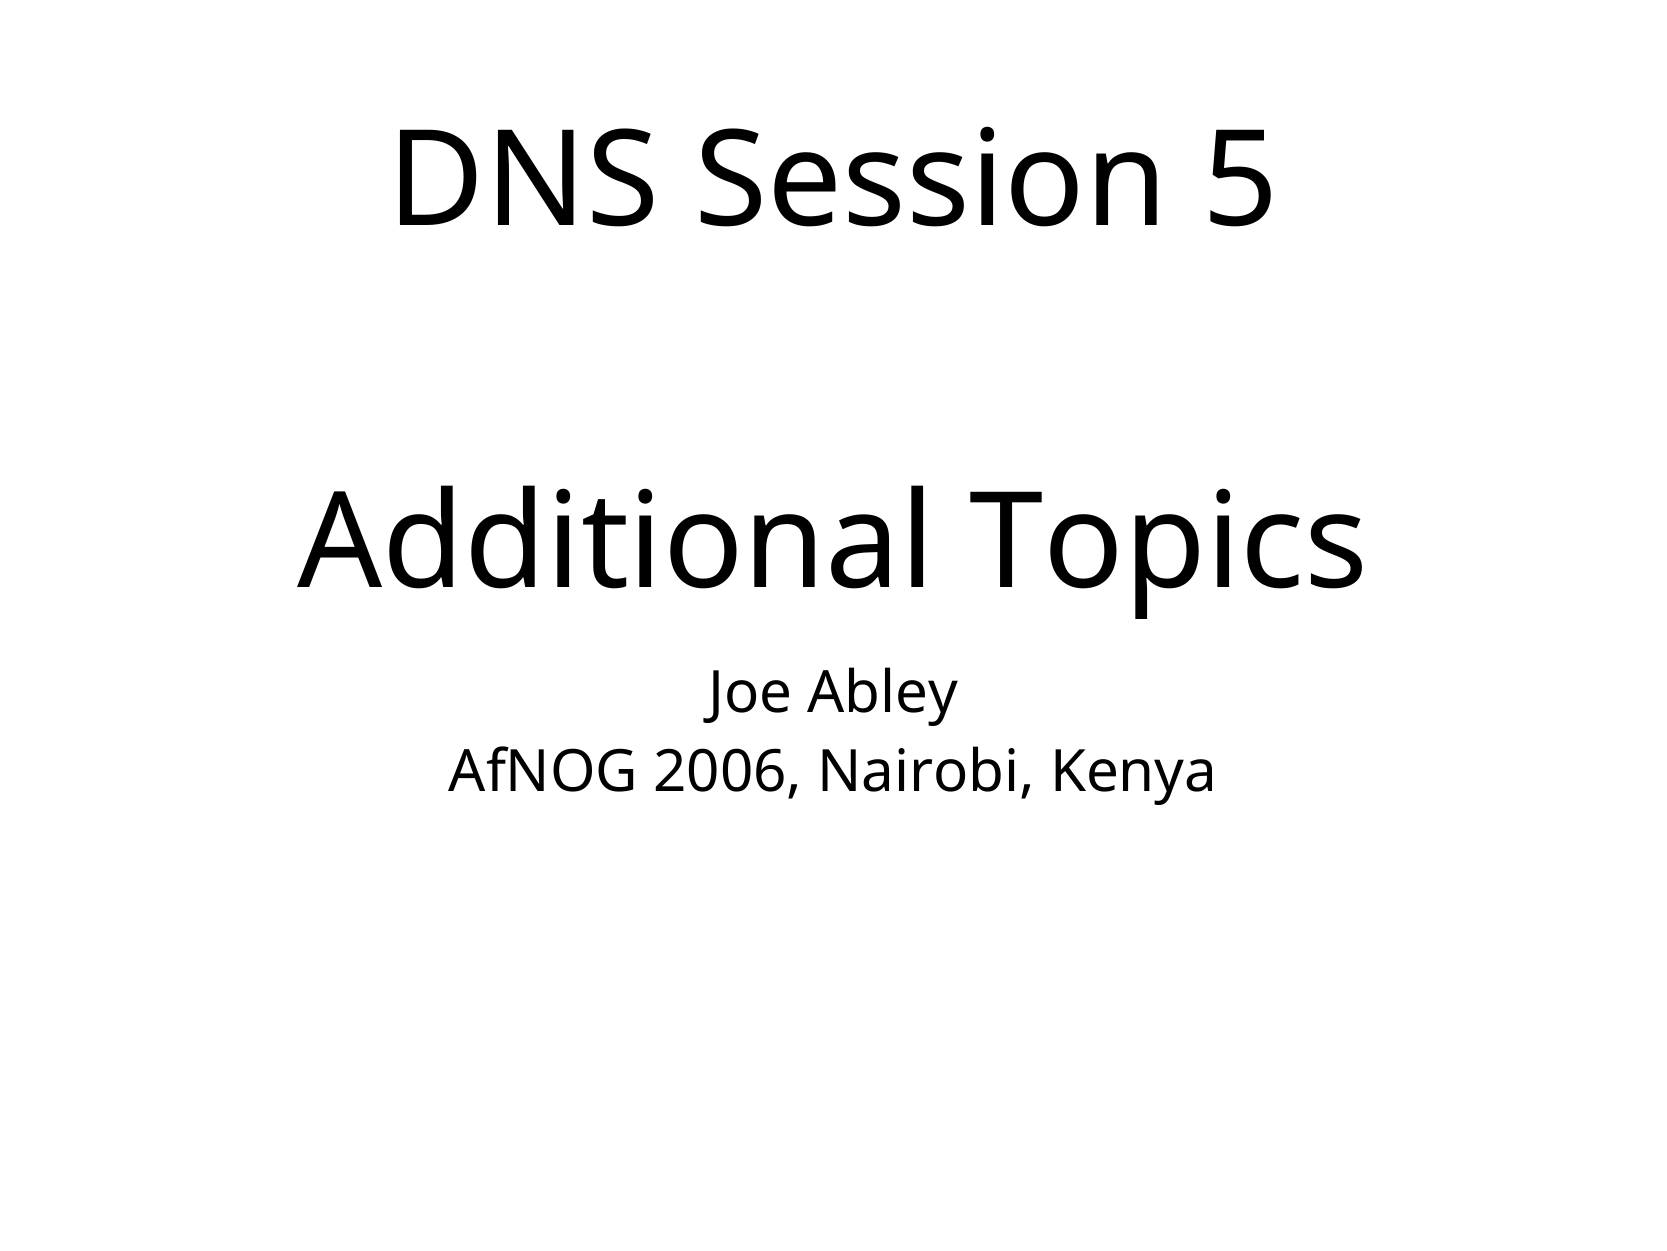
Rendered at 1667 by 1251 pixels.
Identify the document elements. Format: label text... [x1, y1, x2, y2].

title DNS Session 5 Additional Topics [162, 140, 1505, 634]
list Joe Abley AfNOG 2006, Nairobi, Kenya [162, 643, 1505, 797]
